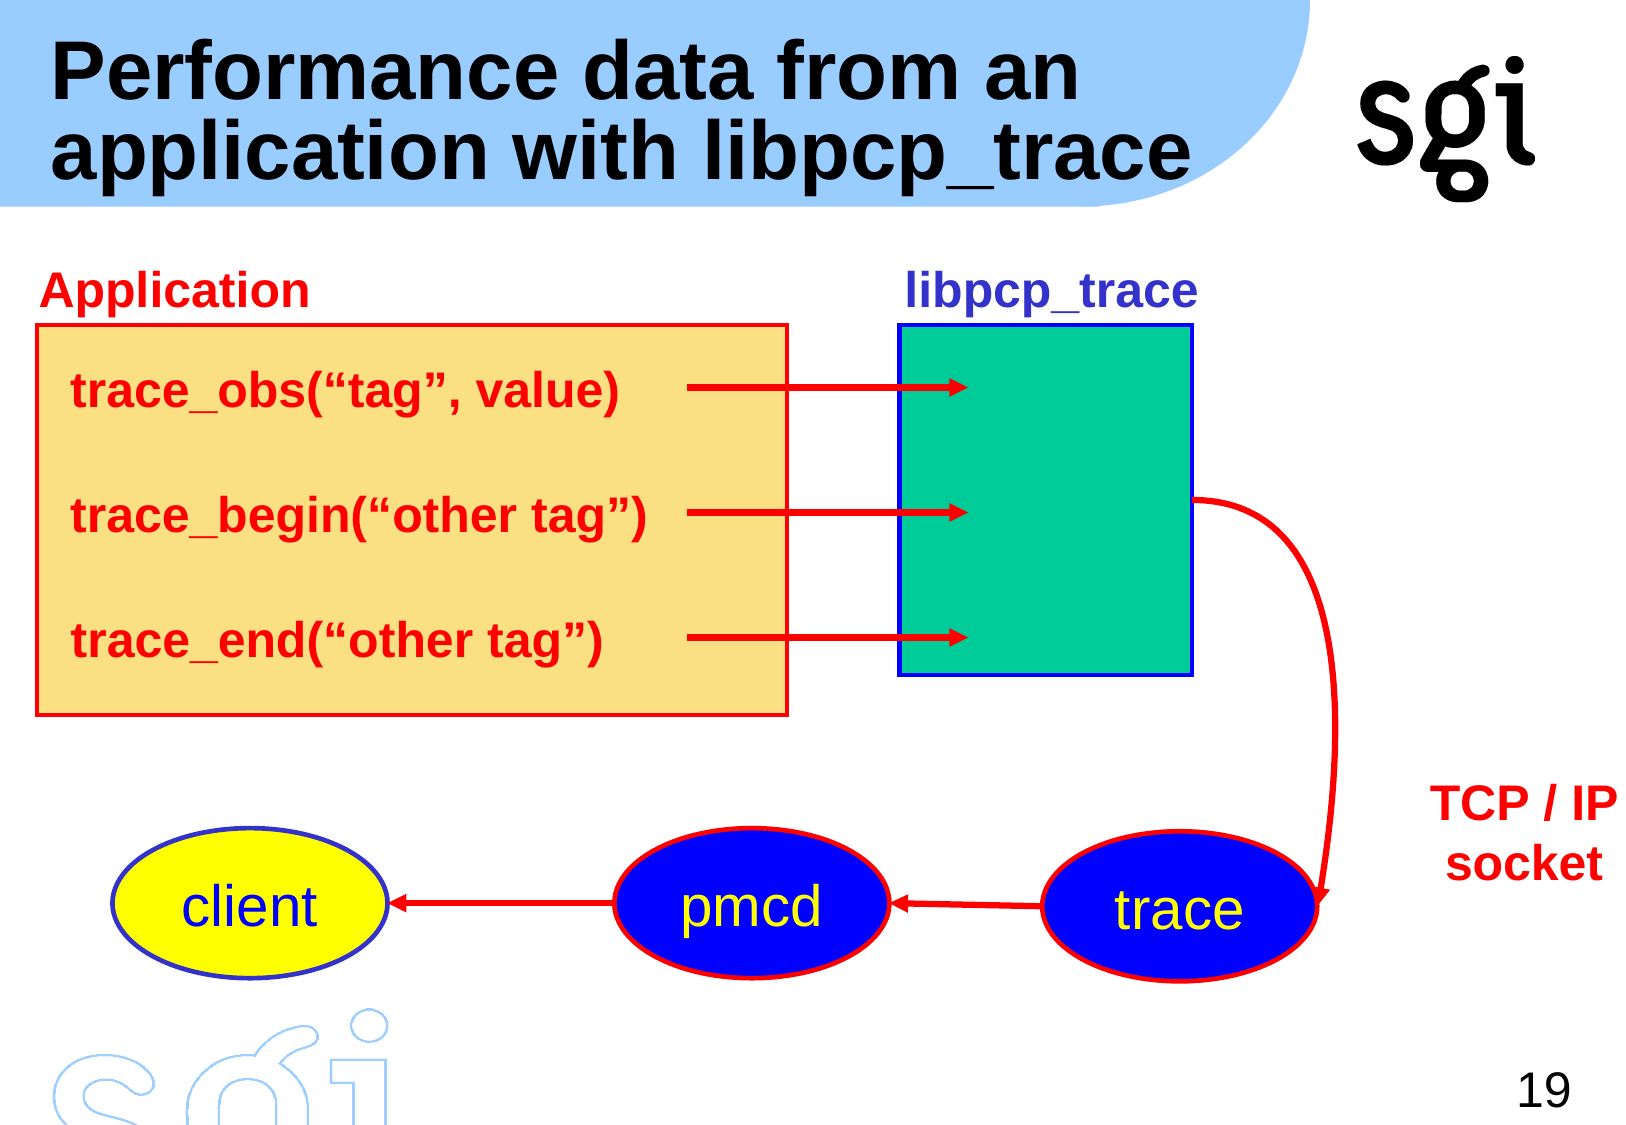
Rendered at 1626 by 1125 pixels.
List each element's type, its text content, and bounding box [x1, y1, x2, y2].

text_box [36, 324, 787, 716]
text_box client [112, 828, 388, 979]
text_box TCP / IP socket [1414, 762, 1626, 898]
title Performance data from an application with libpcp_trace [36, 24, 1318, 208]
text_box trace_begin(“other tag”) [55, 474, 664, 551]
text_box trace [1042, 831, 1318, 982]
text_box libpcp_trace [889, 249, 1214, 326]
text_box trace_obs(“tag”, value) [55, 349, 636, 426]
text_box [899, 326, 1193, 675]
text_box pmcd [614, 828, 890, 979]
text_box Application [23, 249, 326, 326]
text_box trace_end(“other tag”) [55, 599, 619, 676]
